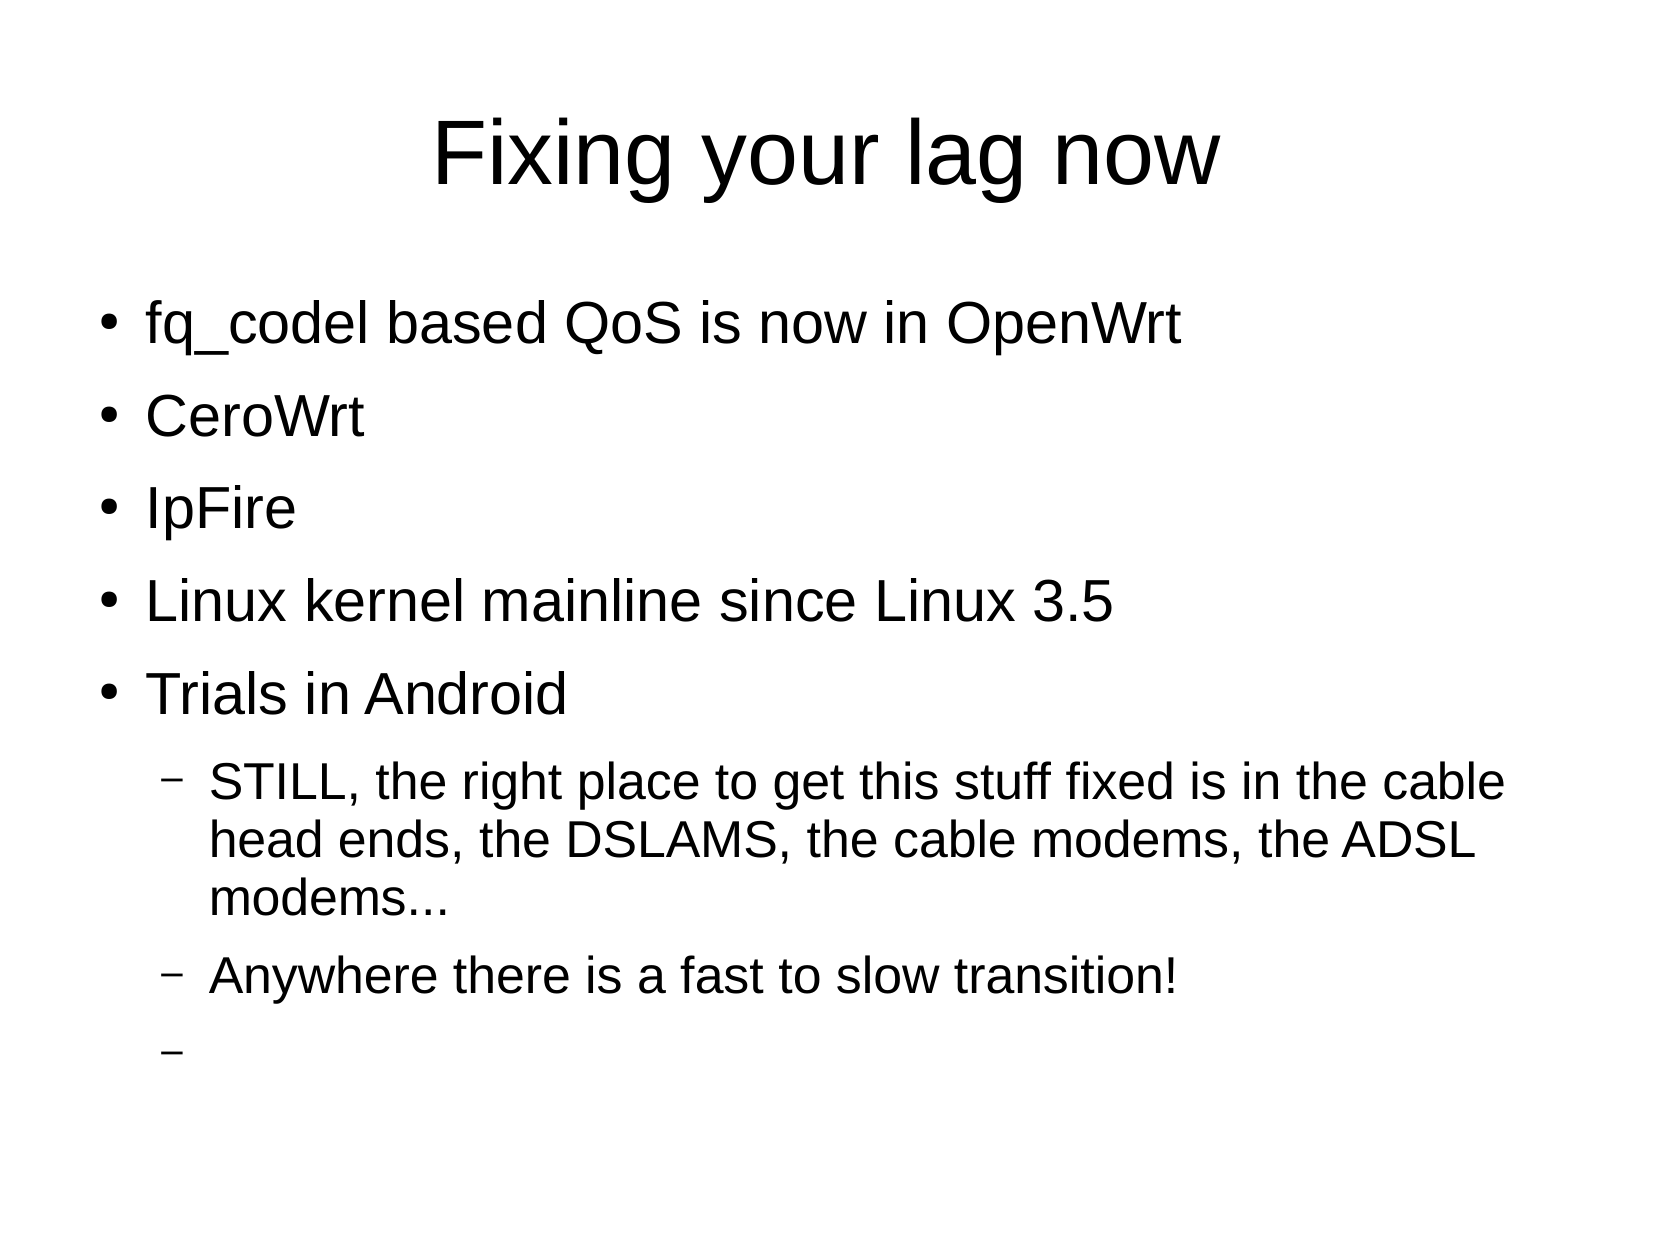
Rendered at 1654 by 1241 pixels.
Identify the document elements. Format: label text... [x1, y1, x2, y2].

list fq_codel based QoS is now in OpenWrt CeroWrt IpFire Linux kernel mainline since Linux 3.5 Trials in Android STILL, the right place to get this stuff fixed is in the cable head ends, the DSLAMS, the cable modems, the ADSL modems... Anywhere there is a fast to slow transition! [82, 290, 1538, 1010]
title Fixing your lag now [82, 49, 1571, 257]
